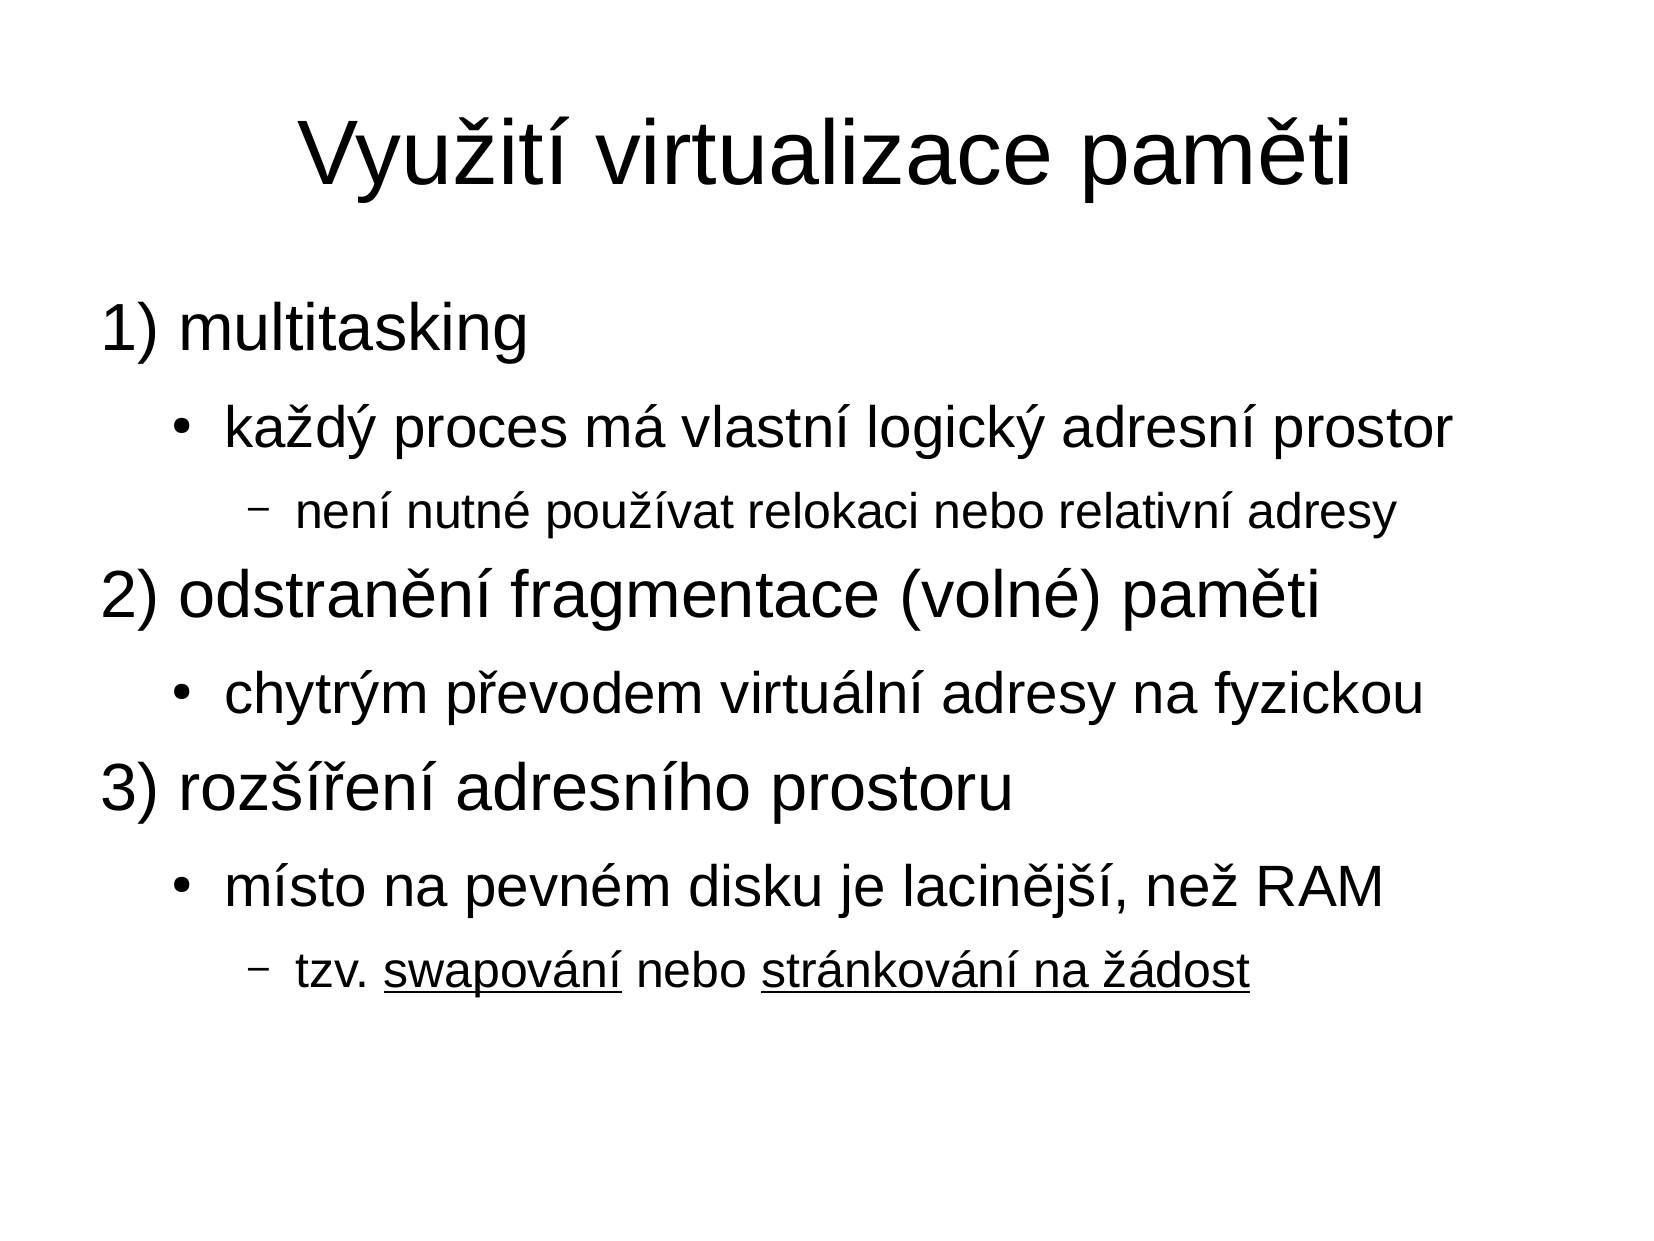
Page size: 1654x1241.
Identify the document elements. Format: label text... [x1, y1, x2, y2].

title Využití virtualizace paměti [82, 56, 1571, 250]
list multitasking každý proces má vlastní logický adresní prostor není nutné používat relokaci nebo relativní adresy odstranění fragmentace (volné) paměti chytrým převodem virtuální adresy na fyzickou rozšíření adresního prostoru místo na pevném disku je lacinější, než RAM tzv. swapování nebo stránkování na žádost [82, 290, 1571, 1097]
